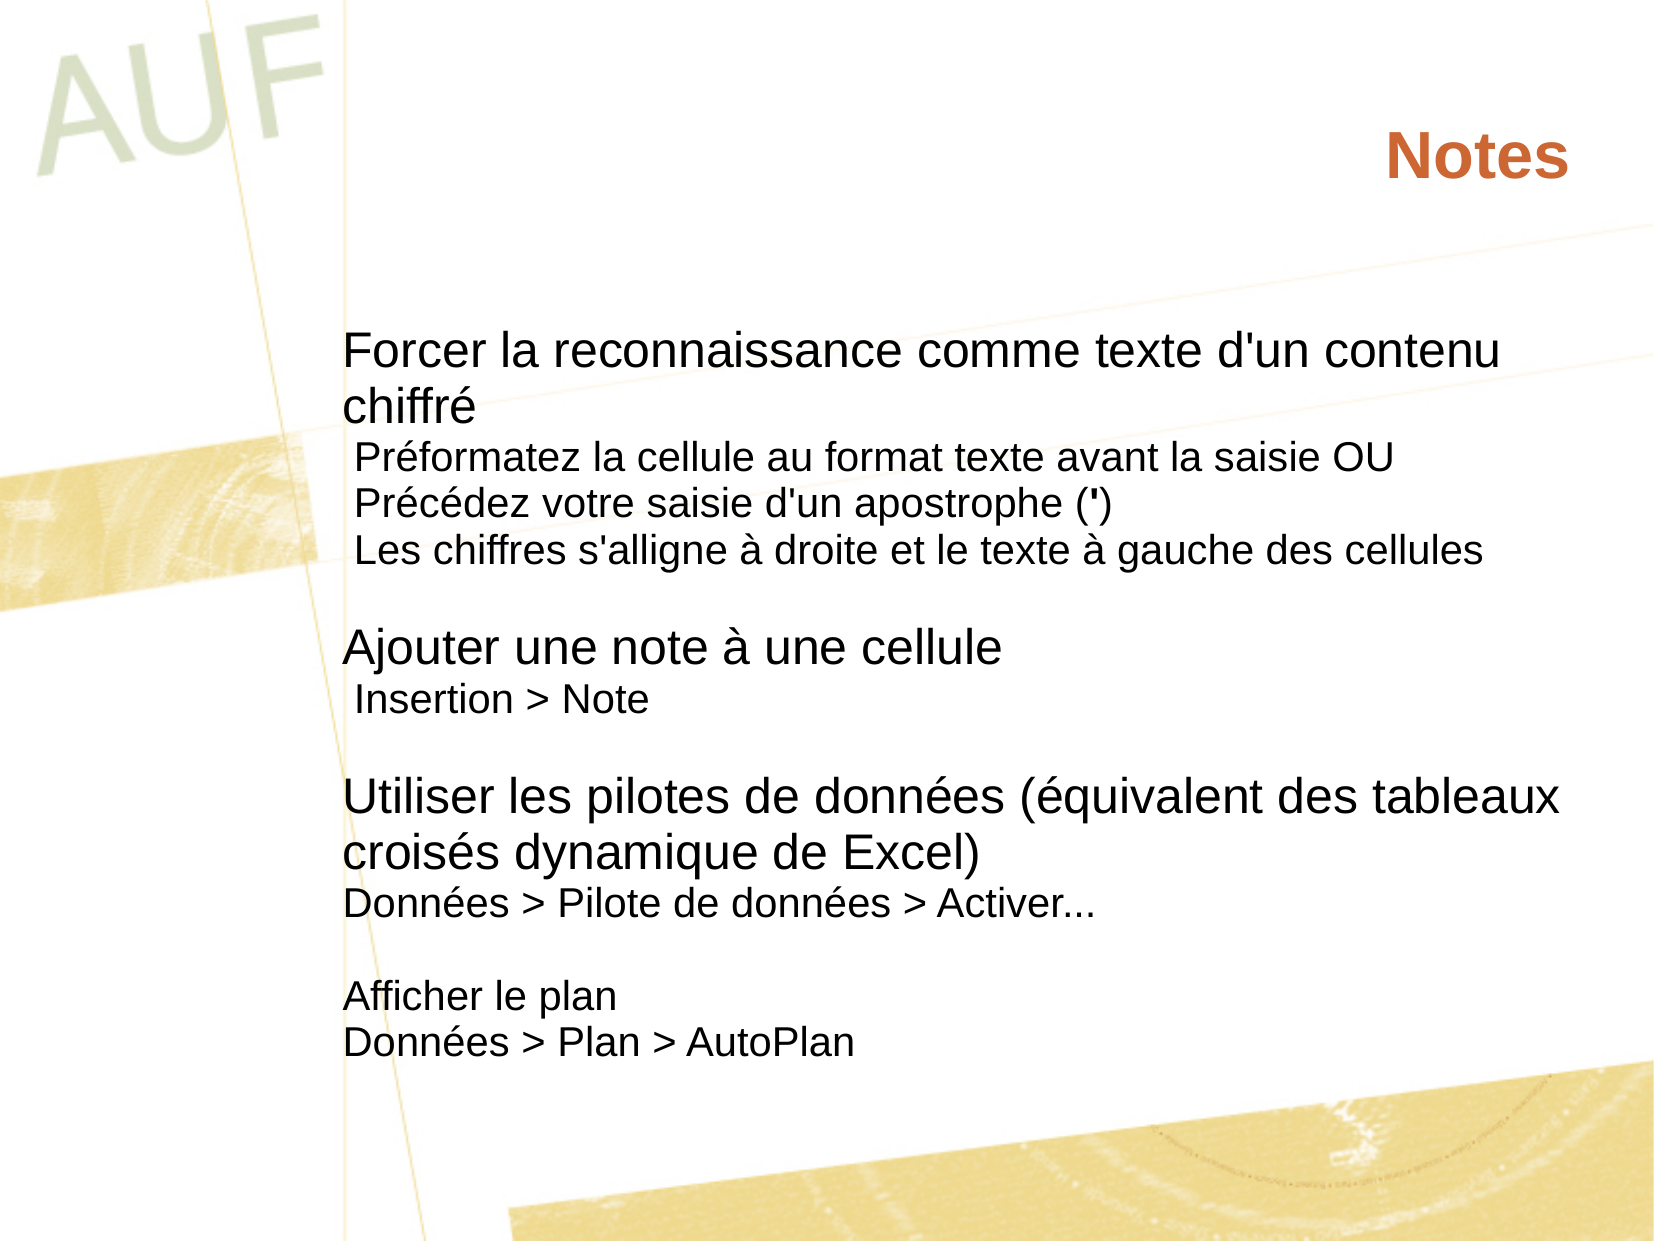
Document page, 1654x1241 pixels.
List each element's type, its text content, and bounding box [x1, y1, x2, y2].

subtitle Forcer la reconnaissance comme texte d'un contenu chiffré Préformatez la cellule au format texte avant la saisie OU Précédez votre saisie d'un apostrophe (') Les chiffres s'alligne à droite et le texte à gauche des cellules Ajouter une note à une cellule Insertion > Note Utiliser les pilotes de données (équivalent des tableaux croisés dynamique de Excel) Données > Pilote de données > Activer... Afficher le plan Données > Plan > AutoPlan [324, 295, 1571, 1093]
title Notes [324, 59, 1571, 252]
picture [0, 0, 1654, 1241]
